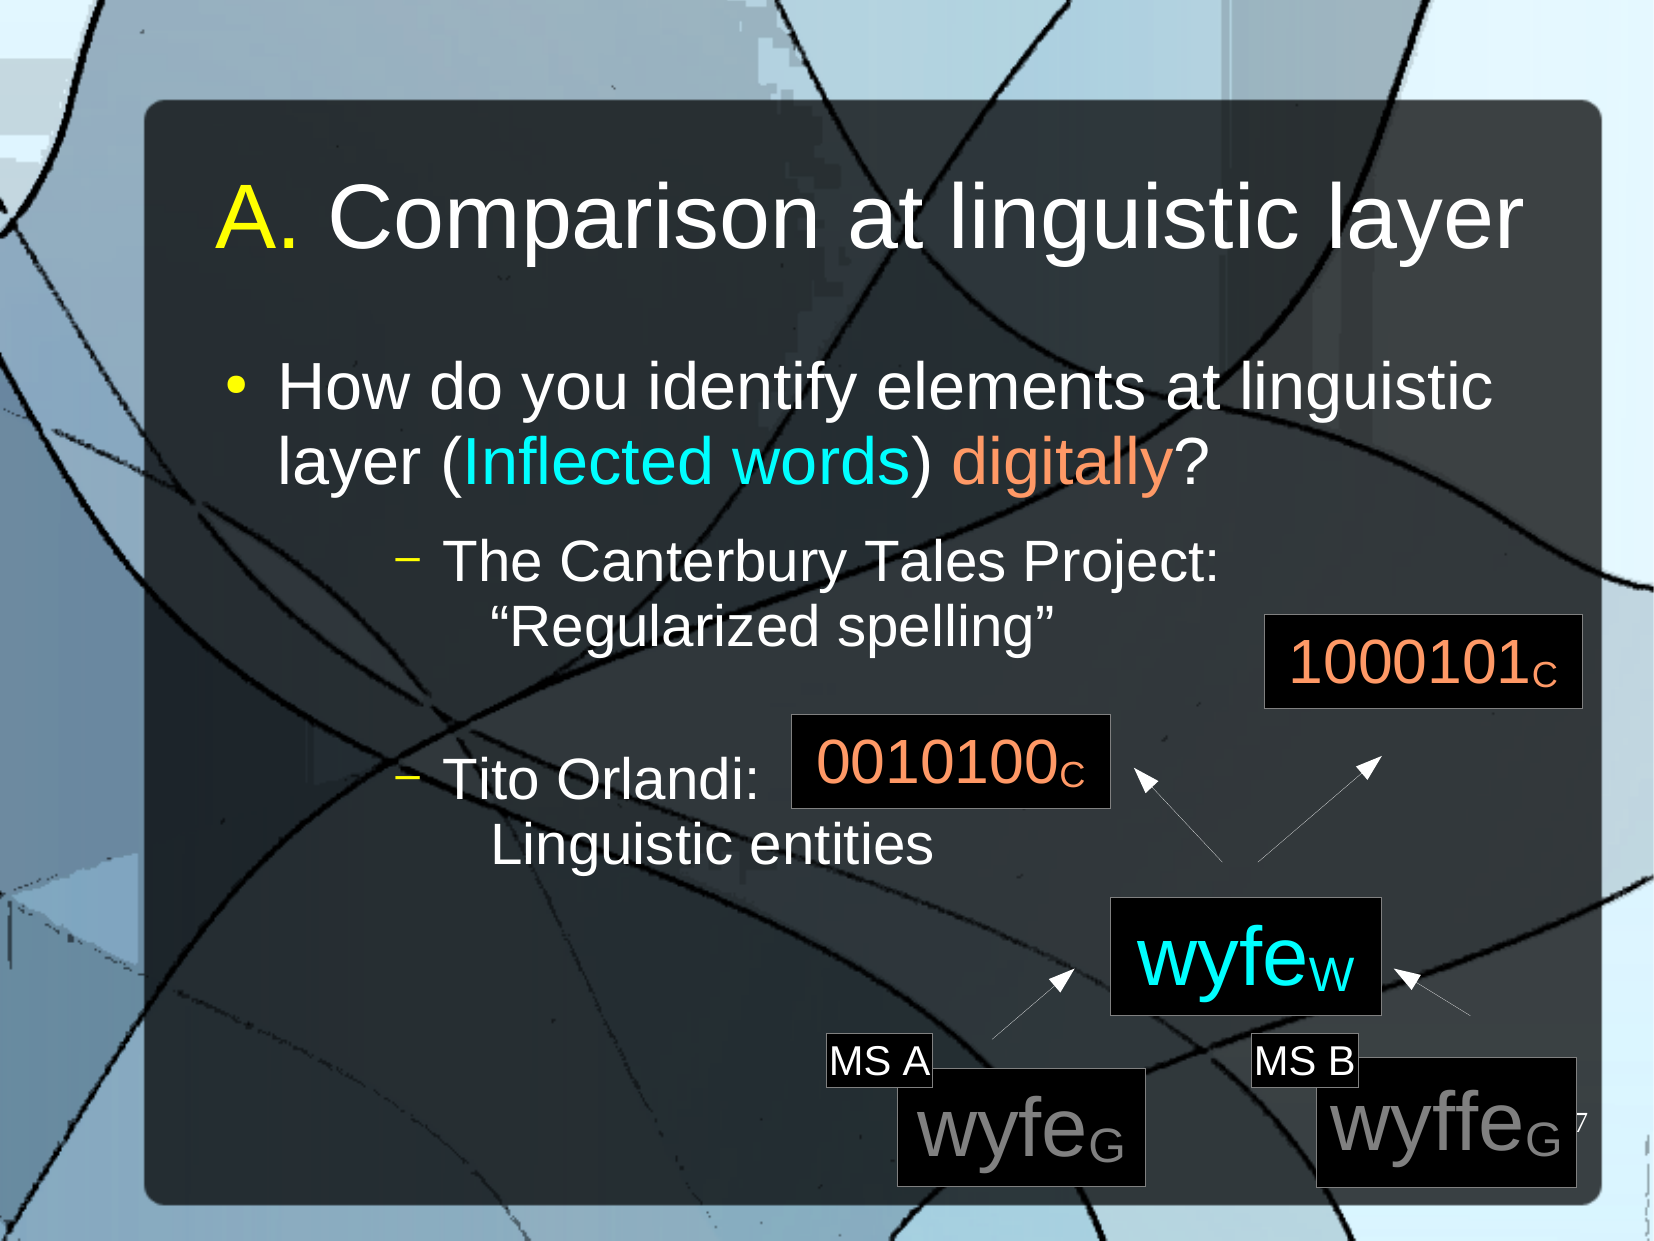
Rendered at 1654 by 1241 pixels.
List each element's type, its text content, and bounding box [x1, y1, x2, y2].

text_box wyfeG [897, 1068, 1146, 1187]
list How do you identify elements at linguistic layer (Inflected words) digitally? The Canterbury Tales Project: “Regularized spelling” Tito Orlandi: Linguistic entities [206, 349, 1524, 1069]
title A. Comparison at linguistic layer [159, 108, 1583, 325]
text_box wyfeW [1110, 897, 1382, 1016]
text_box MS B [1251, 1033, 1359, 1088]
picture [0, 0, 1654, 1241]
text_box 1000101C [1264, 614, 1583, 709]
text_box MS A [826, 1033, 933, 1088]
text_box wyffeG [1316, 1057, 1577, 1188]
text_box 0010100C [791, 714, 1111, 809]
